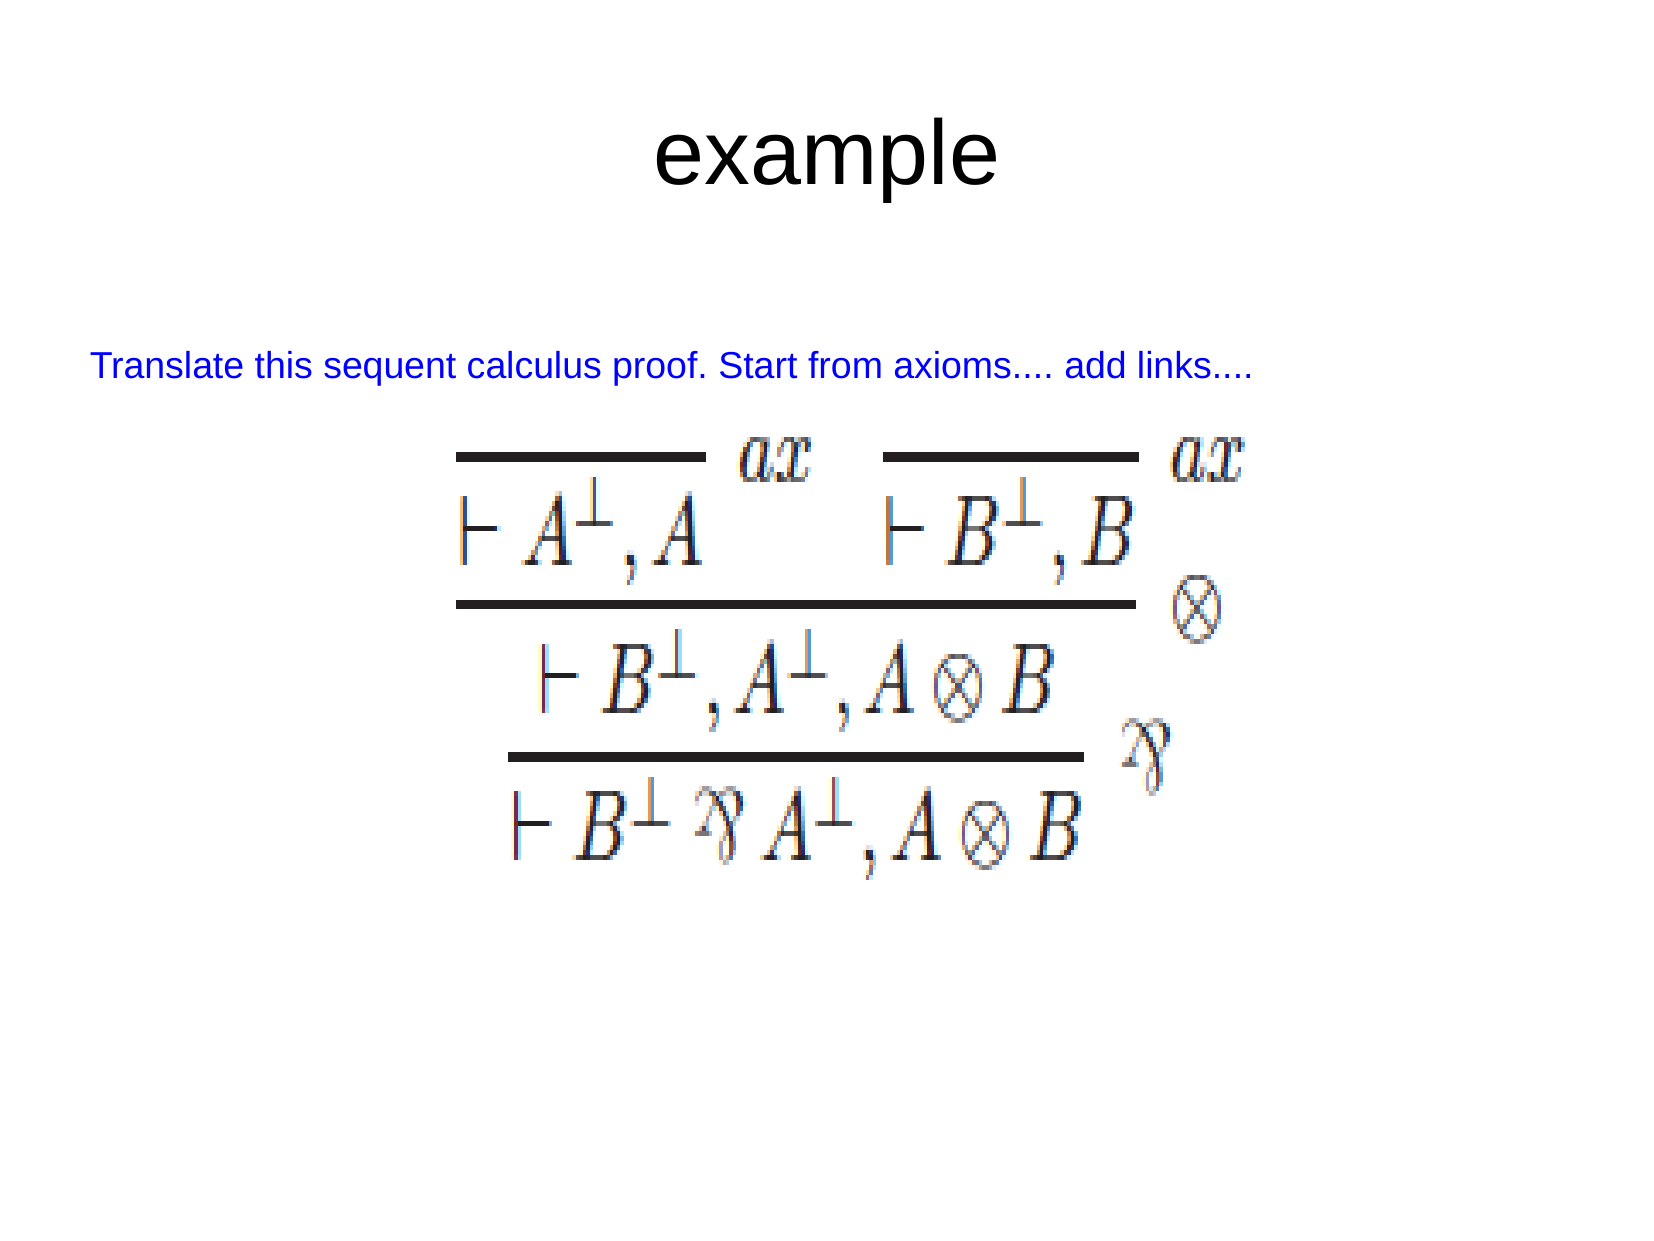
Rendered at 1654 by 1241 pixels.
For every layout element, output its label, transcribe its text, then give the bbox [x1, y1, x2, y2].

title example [82, 56, 1571, 250]
text_box Translate this sequent calculus proof. Start from axioms.... add links.... [75, 337, 1271, 395]
picture [375, 374, 1276, 901]
